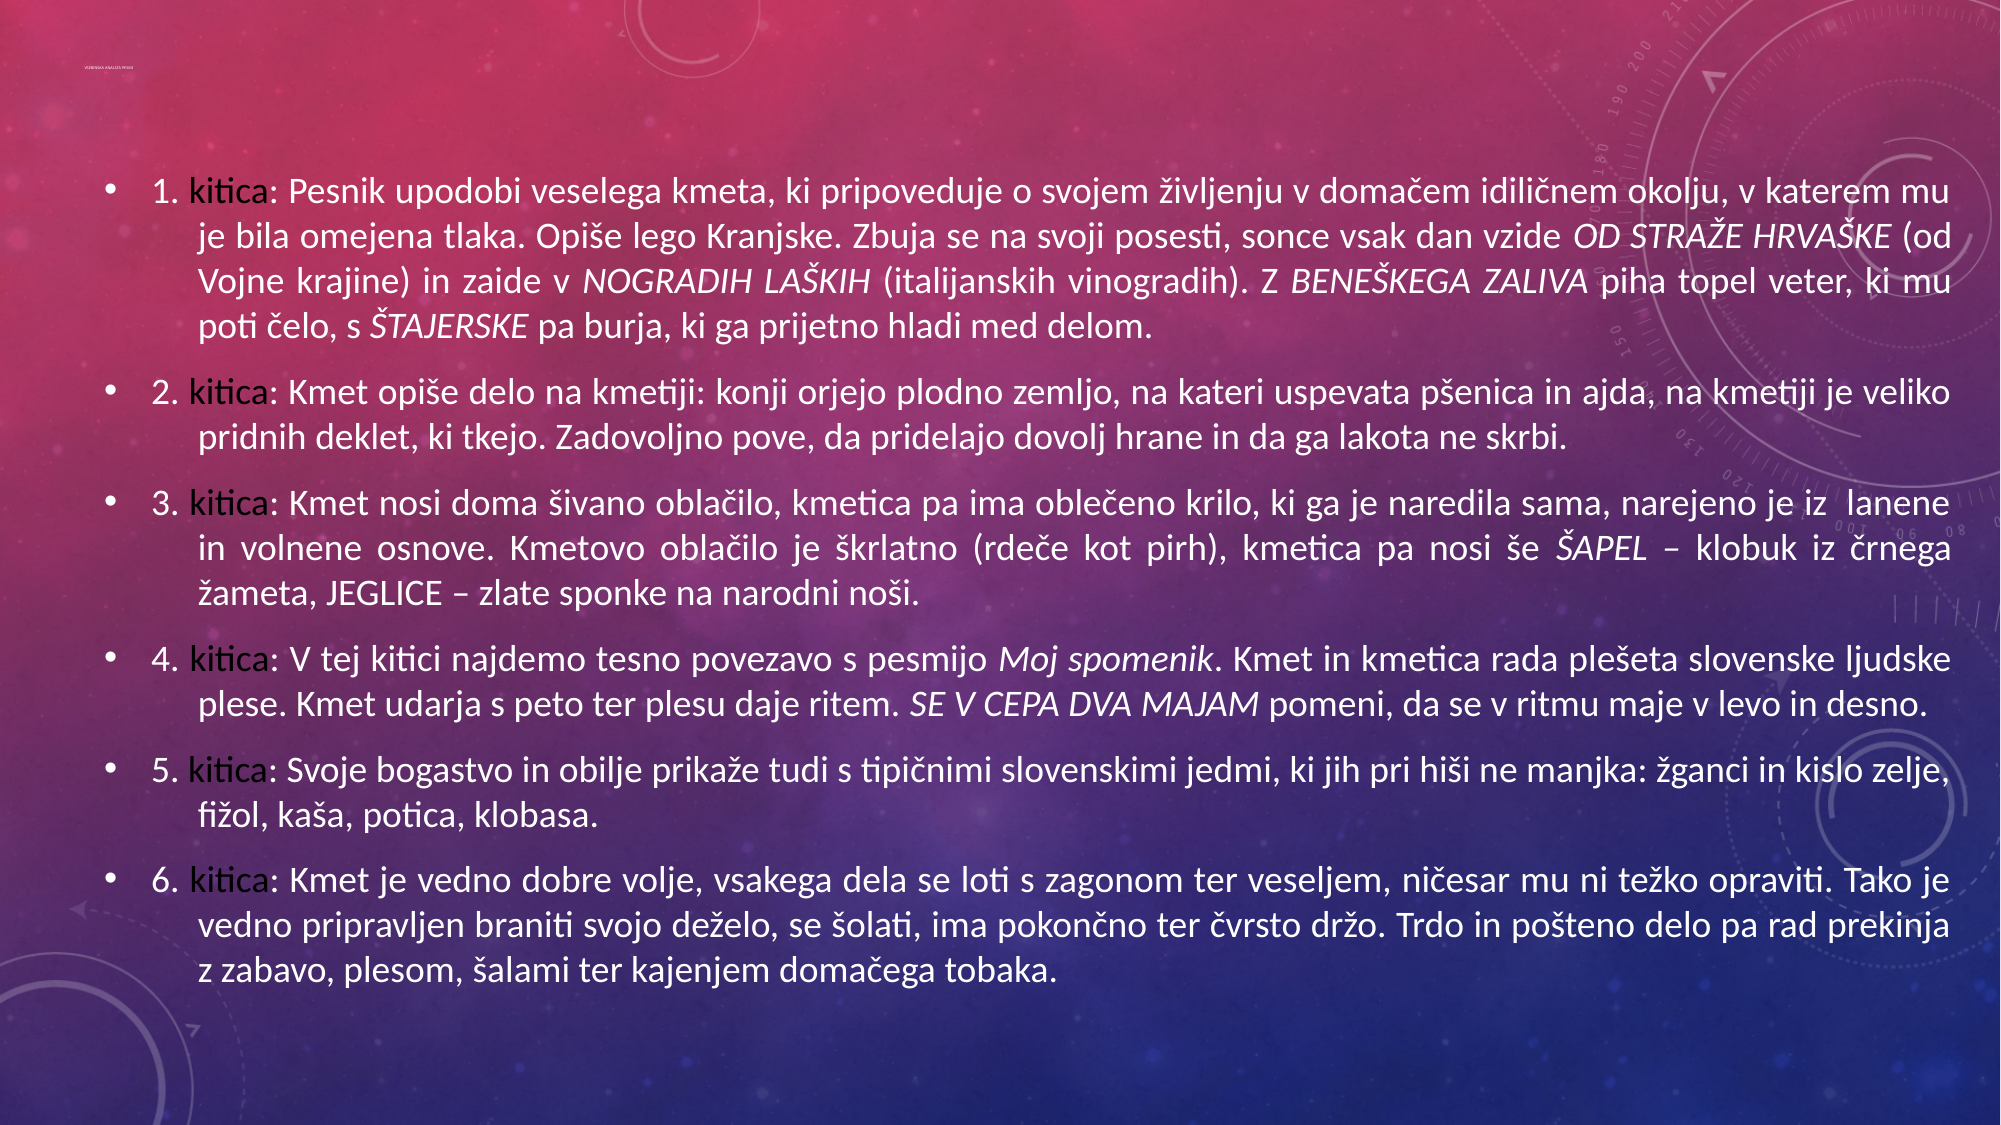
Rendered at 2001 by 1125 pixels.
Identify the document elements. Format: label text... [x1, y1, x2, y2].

title Vsebinska analiza pesmi [69, 58, 1705, 79]
list 1. kitica: Pesnik upodobi veselega kmeta, ki pripoveduje o svojem življenju v domačem idiličnem okolju, v katerem mu je bila omejena tlaka. Opiše lego Kranjske. Zbuja se na svoji posesti, sonce vsak dan vzide OD STRAŽE HRVAŠKE (od Vojne krajine) in zaide v NOGRADIH LAŠKIH (italijanskih vinogradih). Z BENEŠKEGA ZALIVA piha topel veter, ki mu poti čelo, s ŠTAJERSKE pa burja, ki ga prijetno hladi med delom. 2. kitica: Kmet opiše delo na kmetiji: konji orjejo plodno zemljo, na kateri uspevata pšenica in ajda, na kmetiji je veliko pridnih deklet, ki tkejo. Zadovoljno pove, da pridelajo dovolj hrane in da ga lakota ne skrbi. 3. kitica: Kmet nosi doma šivano oblačilo, kmetica pa ima oblečeno krilo, ki ga je naredila sama, narejeno je iz lanene in volnene osnove. Kmetovo oblačilo je škrlatno (rdeče kot pirh), kmetica pa nosi še ŠAPEL – klobuk iz črnega žameta, JEGLICE – zlate sponke na narodni noši. 4. kitica: V tej kitici najdemo tesno povezavo s pesmijo Moj spomenik. Kmet in kmetica rada plešeta slovenske ljudske plese. Kmet udarja s peto ter plesu daje ritem. SE V CEPA DVA MAJAM pomeni, da se v ritmu maje v levo in desno. 5. kitica: Svoje bogastvo in obilje prikaže tudi s tipičnimi slovenskimi jedmi, ki jih pri hiši ne manjka: žganci in kislo zelje, fižol, kaša, potica, klobasa. 6. kitica: Kmet je vedno dobre volje, vsakega dela se loti s zagonom ter veseljem, ničesar mu ni težko opraviti. Tako je vedno pripravljen braniti svojo deželo, se šolati, ima pokončno ter čvrsto držo. Trdo in pošteno delo pa rad prekinja z zabavo, plesom, šalami ter kajenjem domačega tobaka. [89, 134, 1968, 1022]
